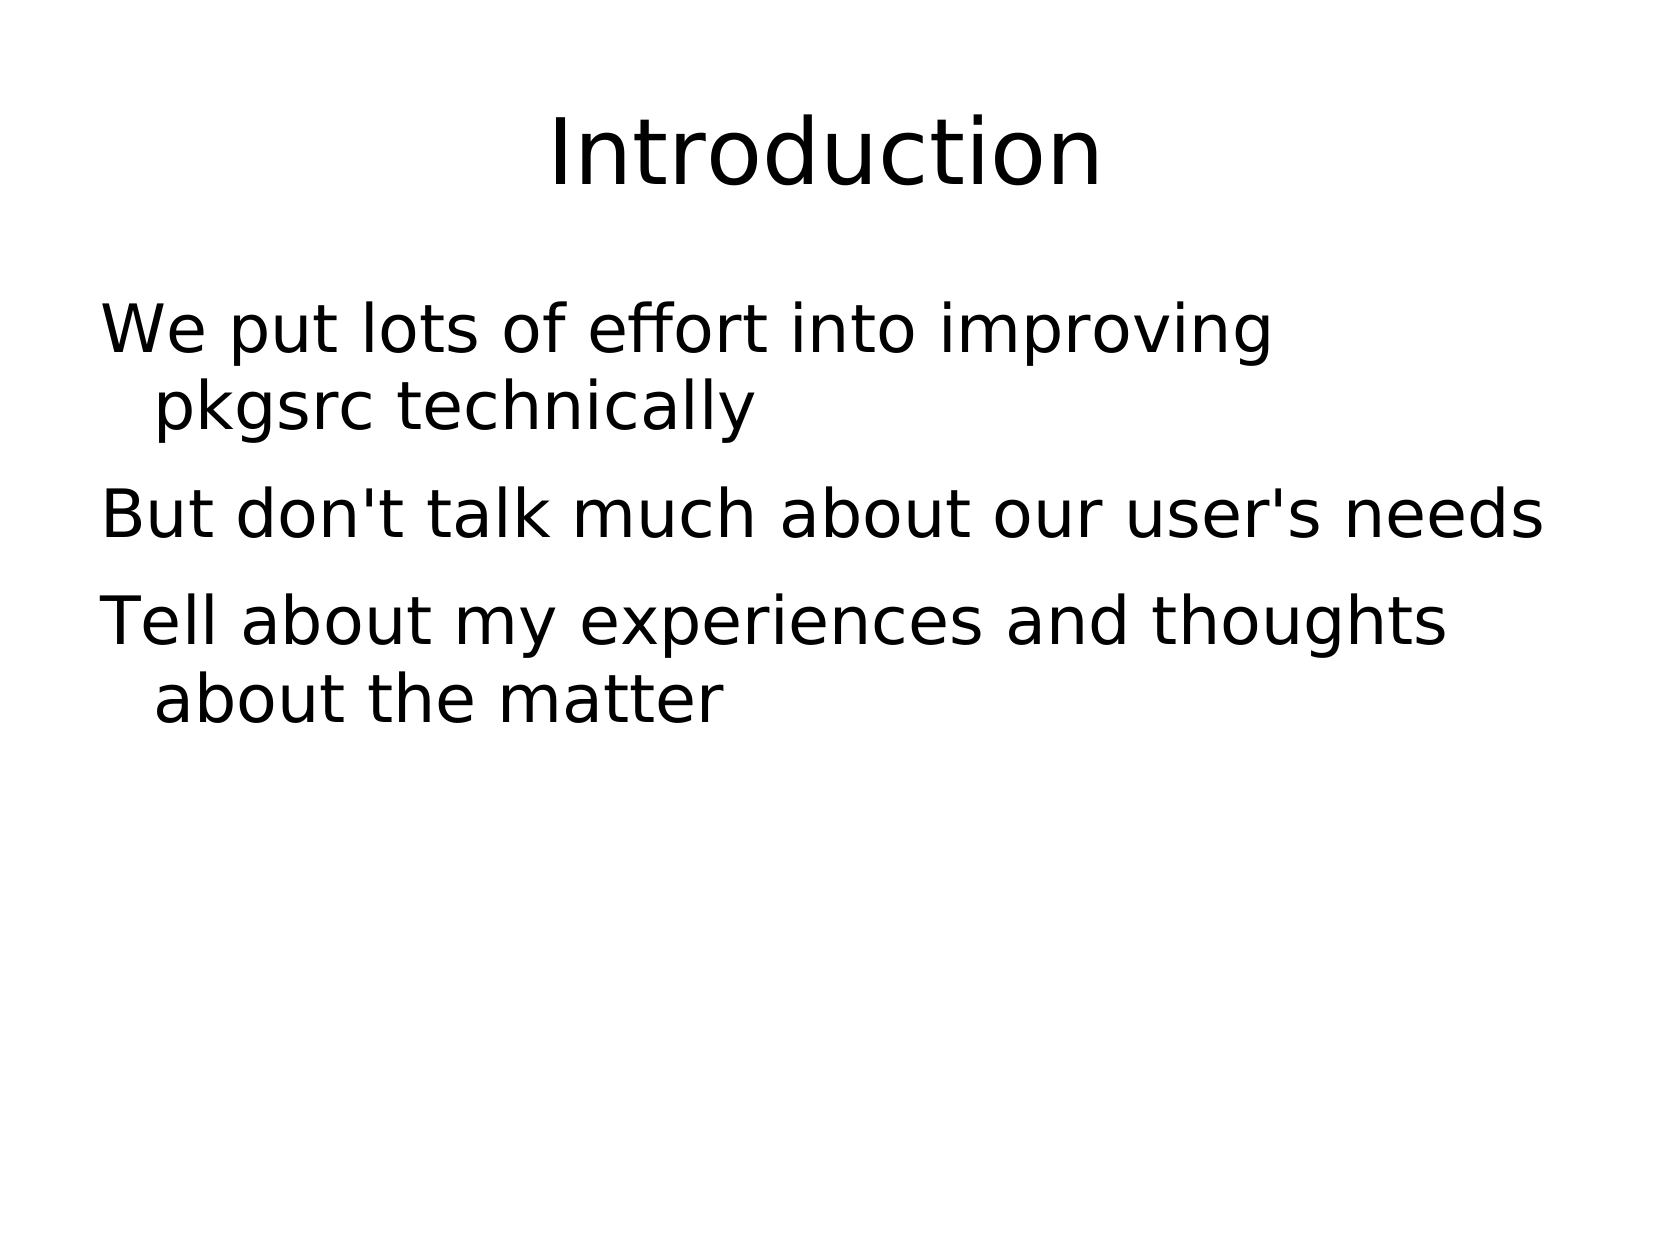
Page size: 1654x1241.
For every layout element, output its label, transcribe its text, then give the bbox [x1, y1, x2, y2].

title Introduction [82, 49, 1571, 257]
list We put lots of effort into improving pkgsrc technically But don't talk much about our user's needs Tell about my experiences and thoughts about the matter [82, 290, 1571, 1094]
